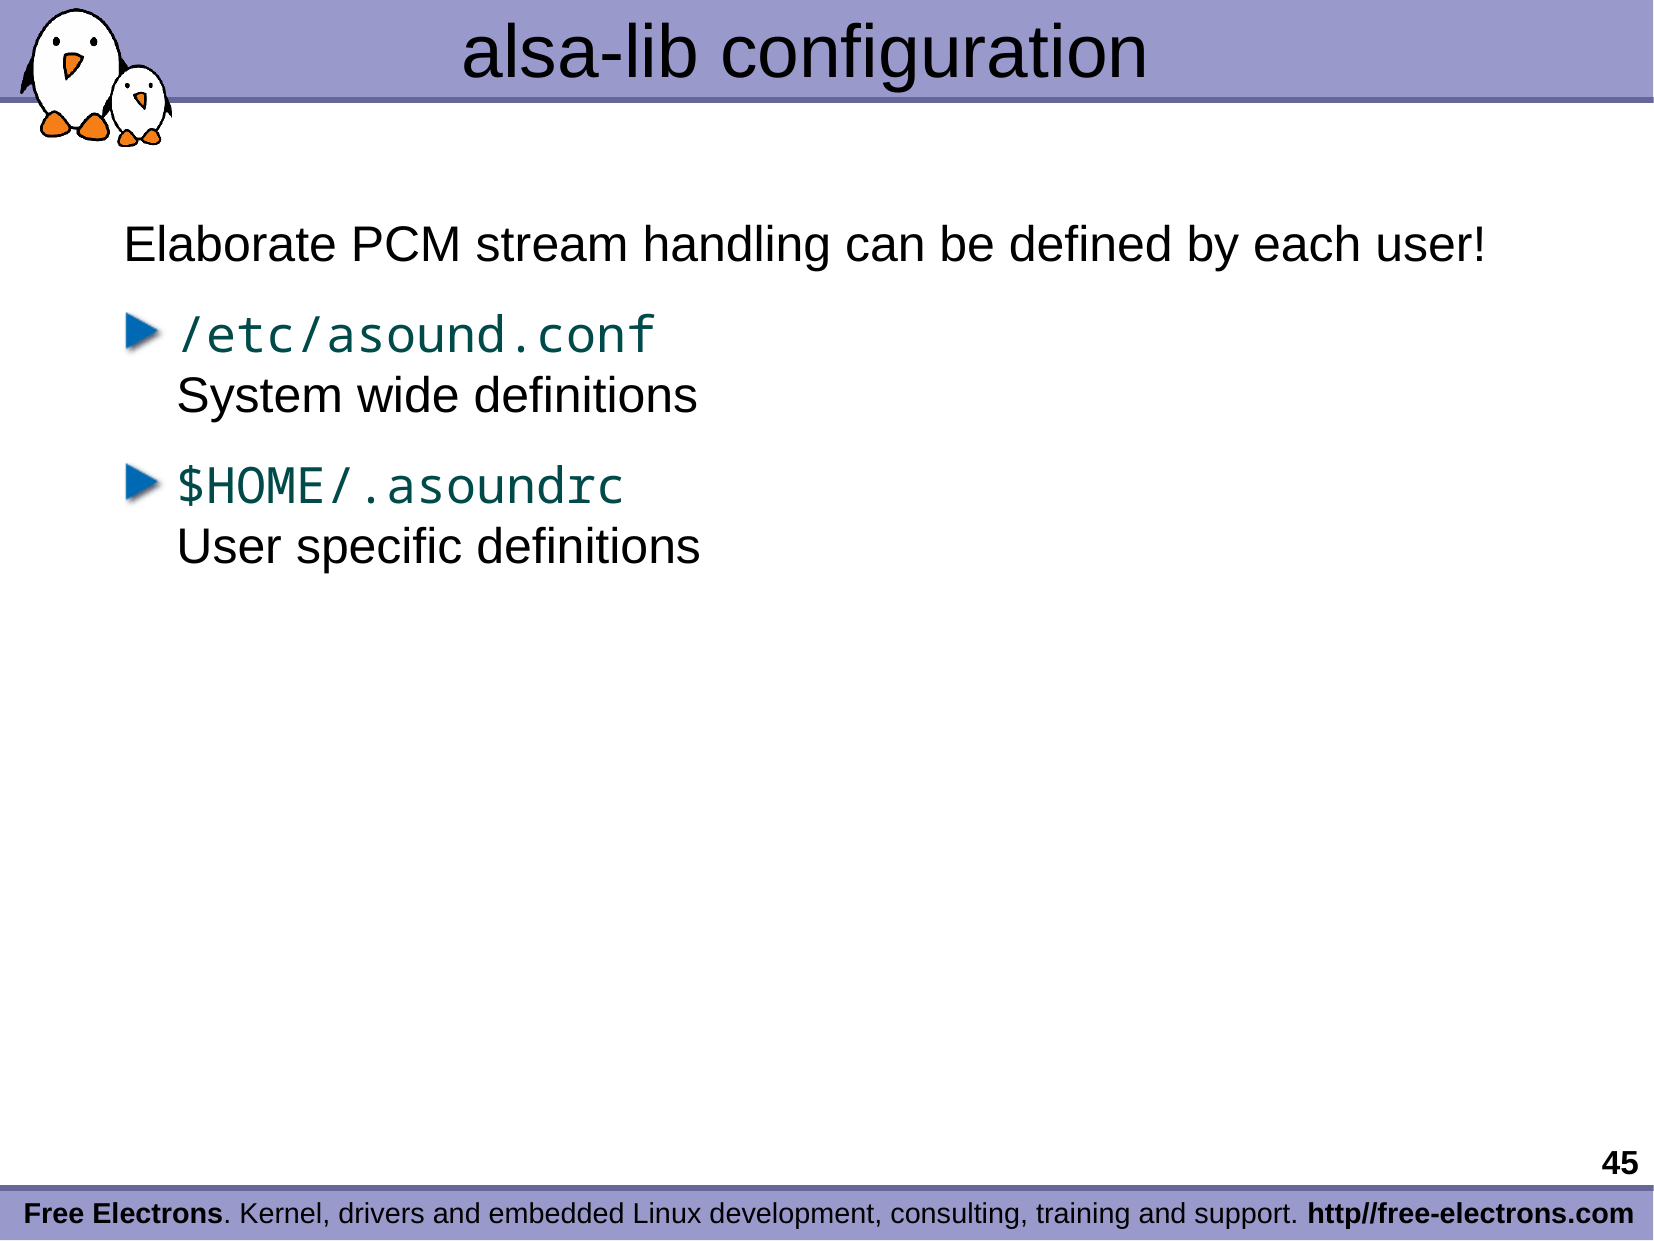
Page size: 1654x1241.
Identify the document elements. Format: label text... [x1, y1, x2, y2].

list Elaborate PCM stream handling can be defined by each user! /etc/asound.conf System wide definitions $HOME/.asoundrc User specific definitions [105, 216, 1565, 1066]
picture [20, 8, 172, 147]
title alsa-lib configuration [60, 0, 1551, 103]
